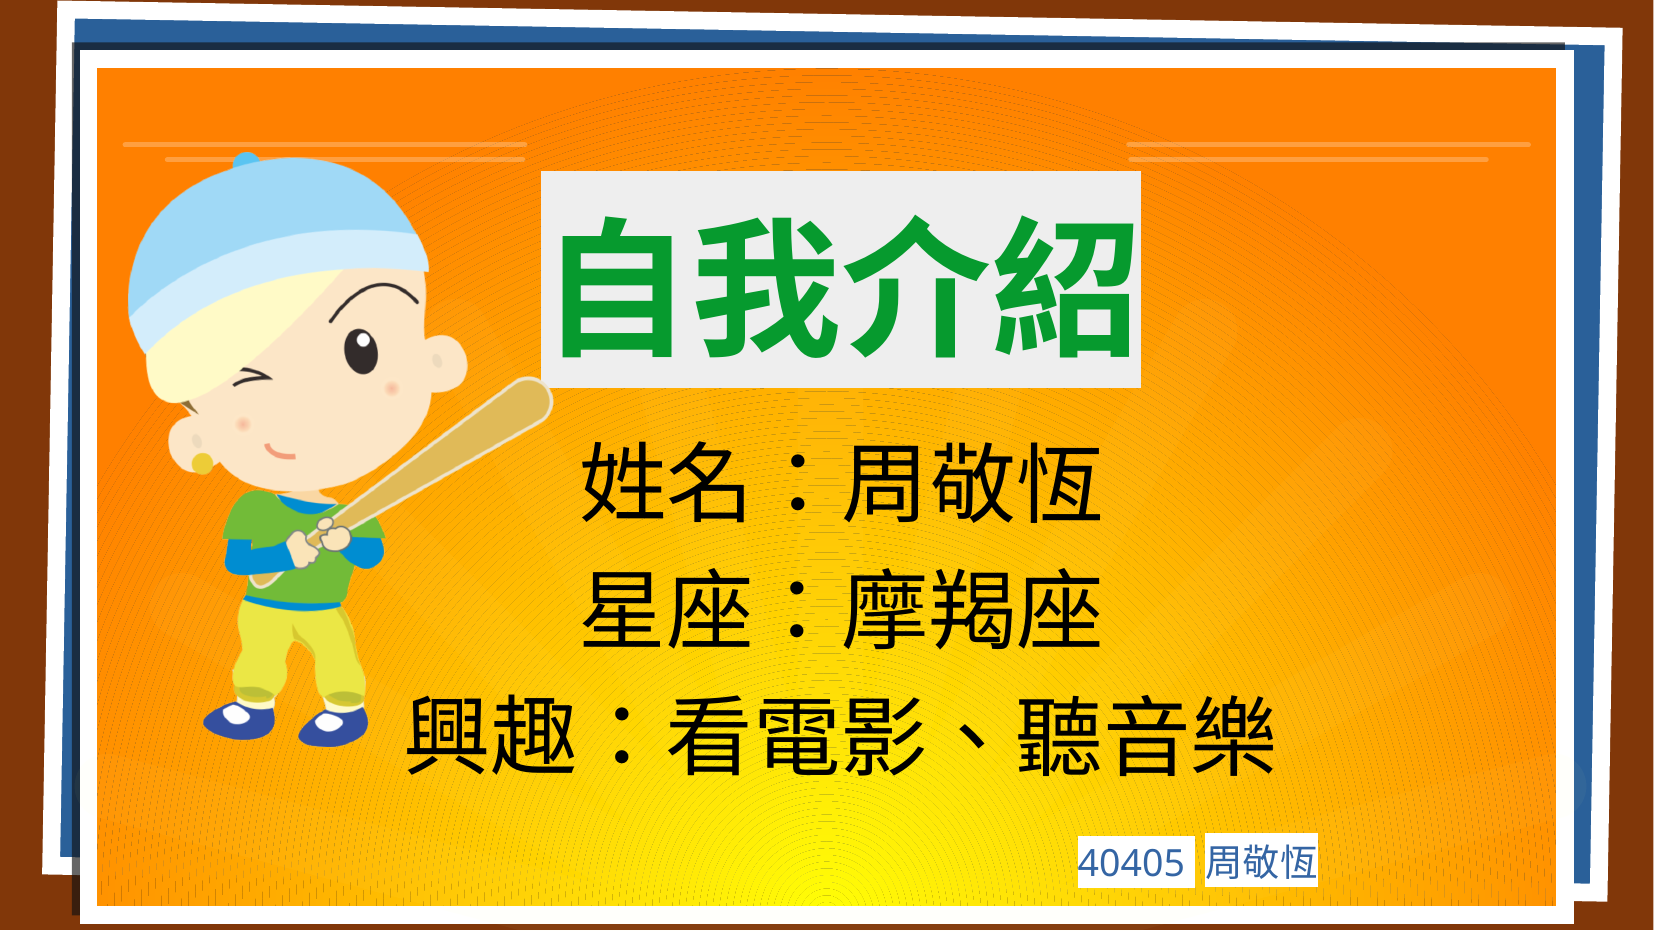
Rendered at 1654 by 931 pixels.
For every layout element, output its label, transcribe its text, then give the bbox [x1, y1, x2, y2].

picture [110, 147, 562, 755]
subtitle 姓名：周敬恆 星座：摩羯座 興趣：看電影、聽音樂 [265, 411, 1418, 800]
text_box 40405 周敬恆 [1062, 825, 1359, 886]
title 自我介紹 [555, 204, 1211, 355]
